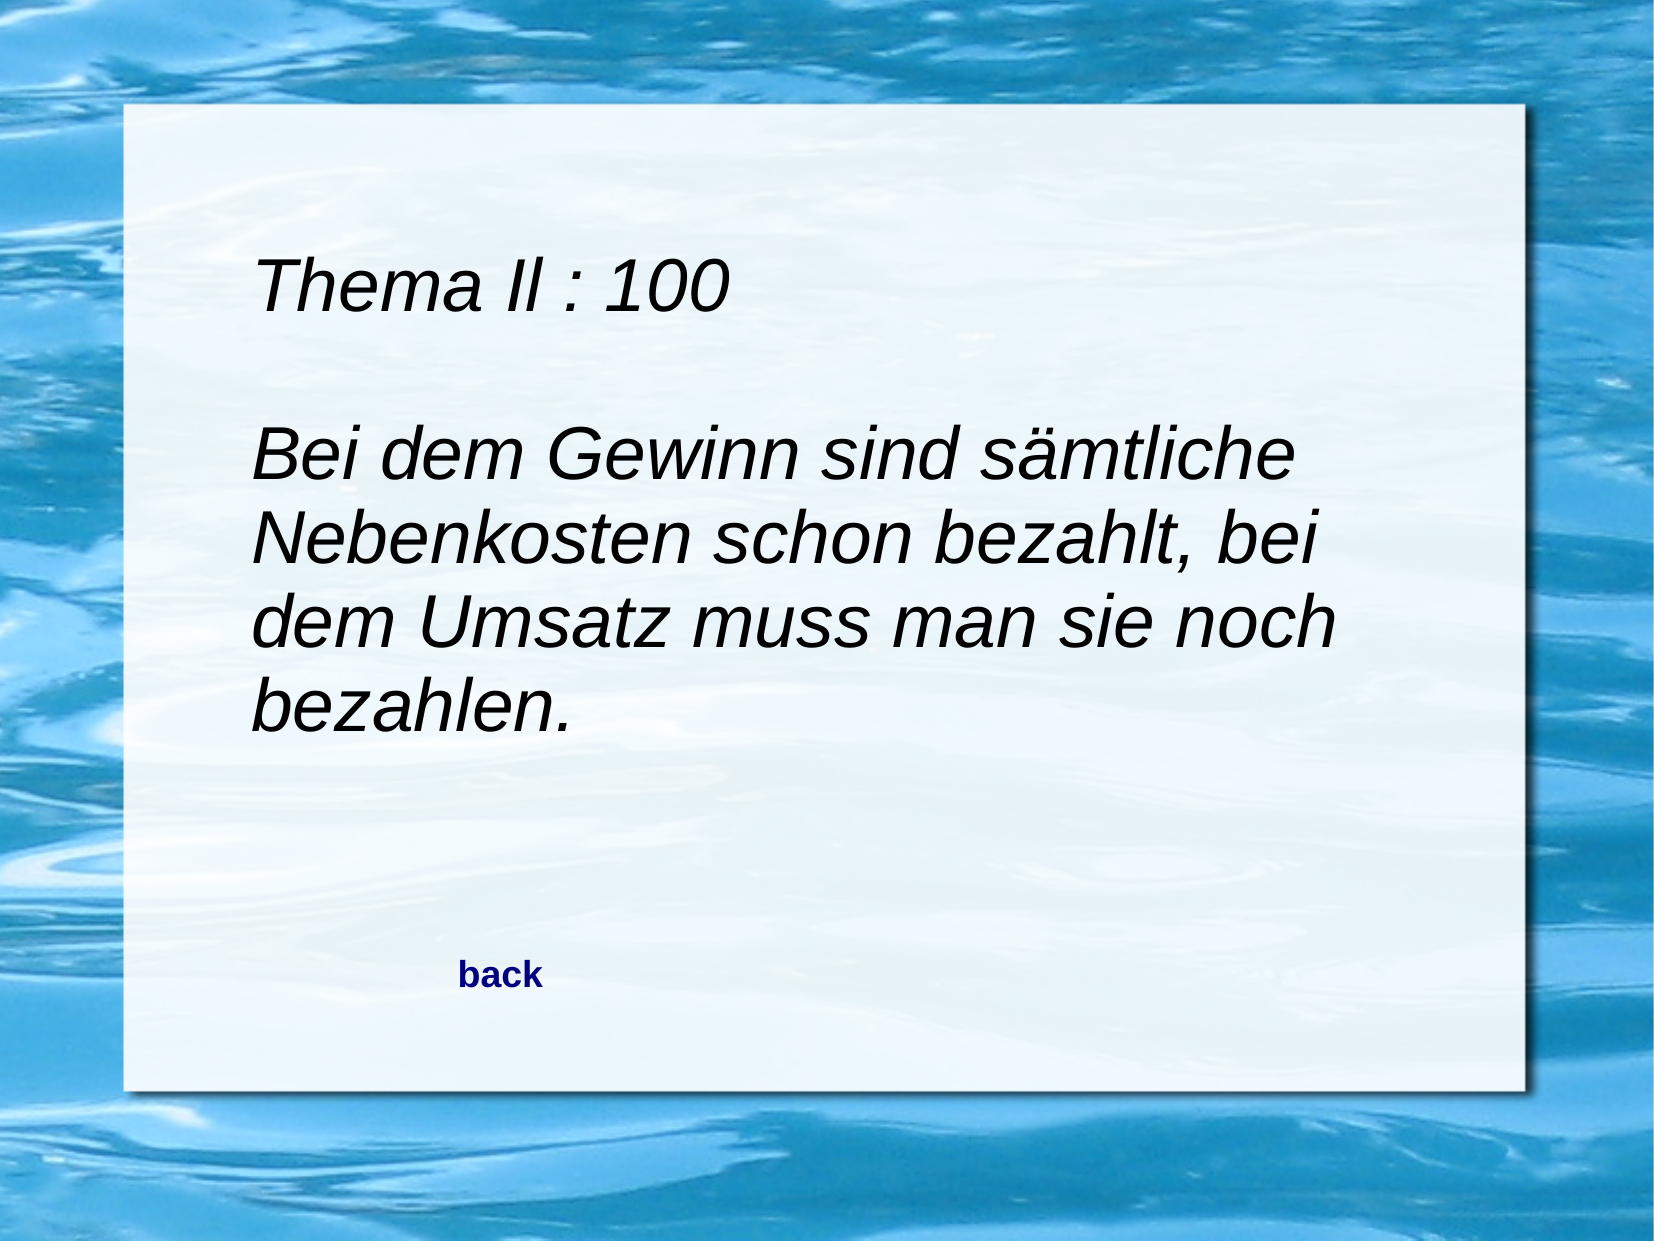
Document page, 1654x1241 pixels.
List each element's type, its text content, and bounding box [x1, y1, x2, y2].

text_box back [442, 945, 621, 1004]
picture [0, 0, 1654, 1241]
text_box Thema Il : 100 Bei dem Gewinn sind sämtliche Nebenkosten schon bezahlt, bei dem Umsatz muss man sie noch bezahlen. [236, 236, 1388, 1007]
